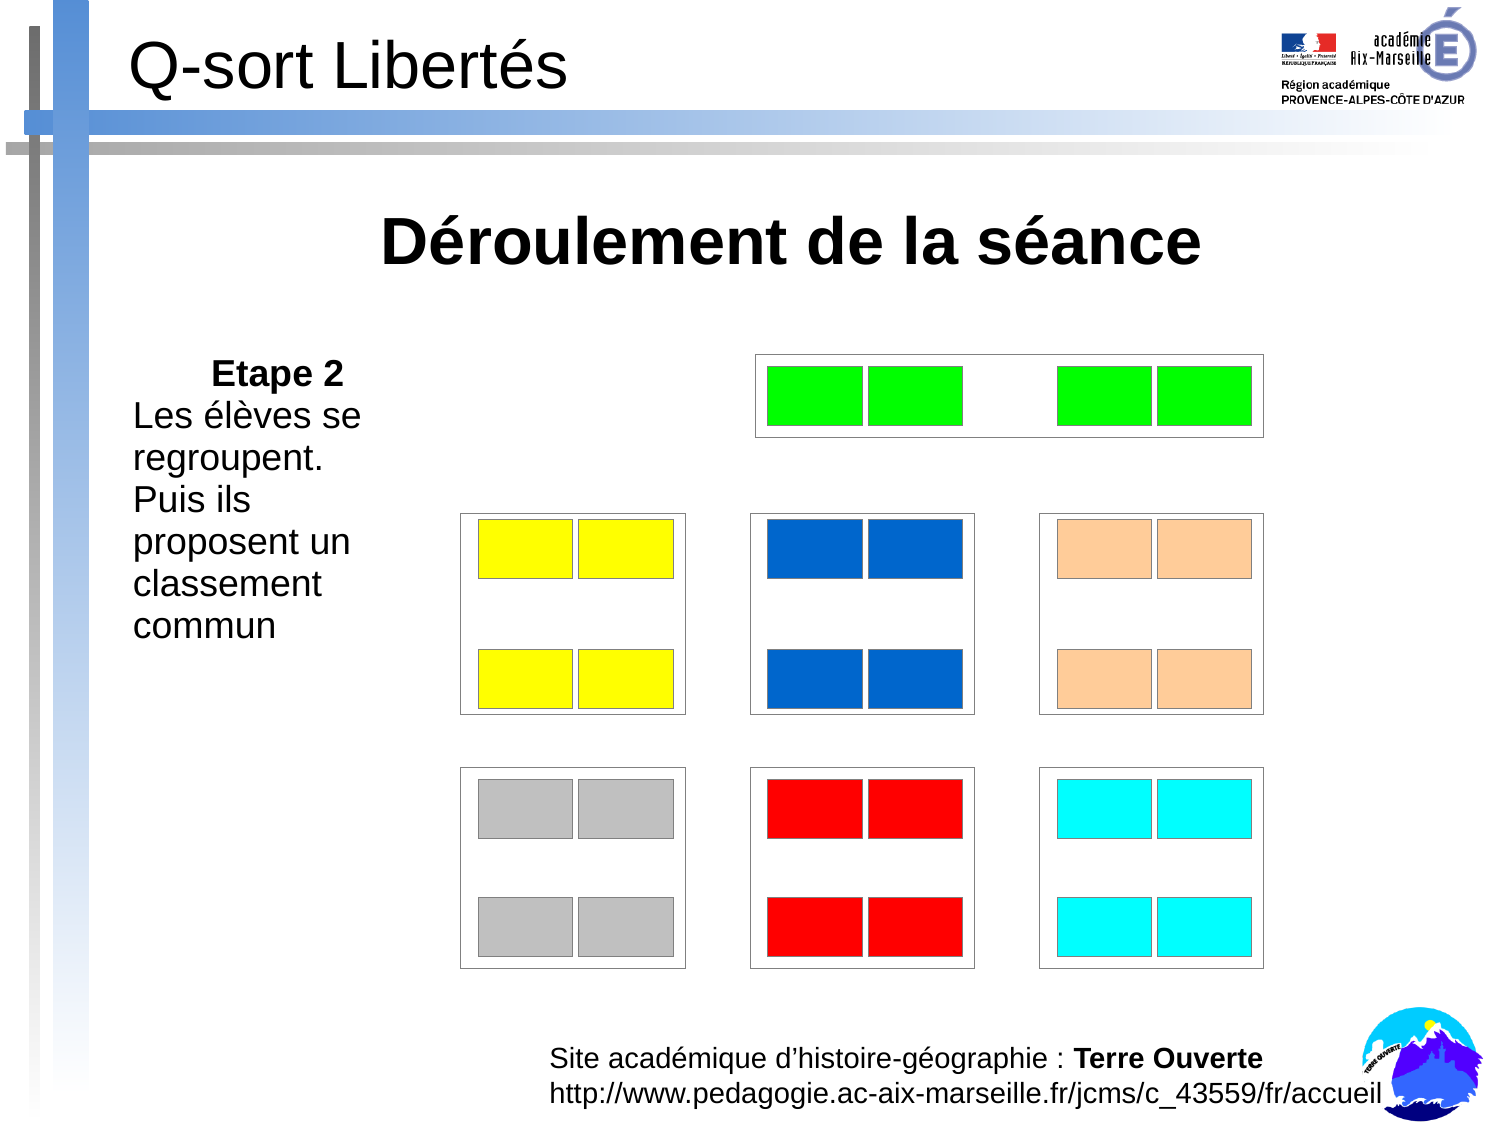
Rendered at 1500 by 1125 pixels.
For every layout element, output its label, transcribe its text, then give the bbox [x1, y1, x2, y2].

text_box [1157, 366, 1252, 426]
text_box [478, 897, 573, 957]
text_box Site académique d’histoire-géographie : Terre Ouverte http://www.pedagogie.ac-aix-marseille.fr/jcms/c_43559/fr/accueil [534, 1031, 1399, 1117]
text_box [767, 897, 863, 957]
text_box [868, 649, 963, 709]
text_box [578, 779, 674, 839]
text_box Etape 2 Les élèves se regroupent. Puis ils proposent un classement commun [118, 344, 438, 656]
text_box [868, 366, 963, 426]
text_box [478, 649, 573, 709]
text_box [478, 519, 573, 579]
text_box [767, 779, 863, 839]
text_box [868, 897, 963, 957]
text_box [1057, 366, 1152, 426]
text_box [767, 519, 863, 579]
text_box [478, 779, 573, 839]
text_box [868, 519, 963, 579]
text_box [1157, 779, 1252, 839]
text_box [1157, 649, 1252, 709]
text_box [1157, 897, 1252, 957]
text_box Q-sort Libertés [113, 14, 585, 110]
text_box Déroulement de la séance [100, 190, 1484, 286]
text_box [868, 779, 963, 839]
picture [1269, 0, 1484, 114]
text_box [578, 519, 674, 579]
text_box [767, 366, 863, 426]
text_box [767, 649, 863, 709]
text_box [1057, 779, 1152, 839]
picture [1360, 1006, 1484, 1122]
text_box [1057, 897, 1152, 957]
text_box [578, 649, 674, 709]
text_box [5, 0, 1454, 1121]
text_box [1157, 519, 1252, 579]
text_box [578, 897, 674, 957]
text_box [1057, 519, 1152, 579]
text_box [1057, 649, 1152, 709]
